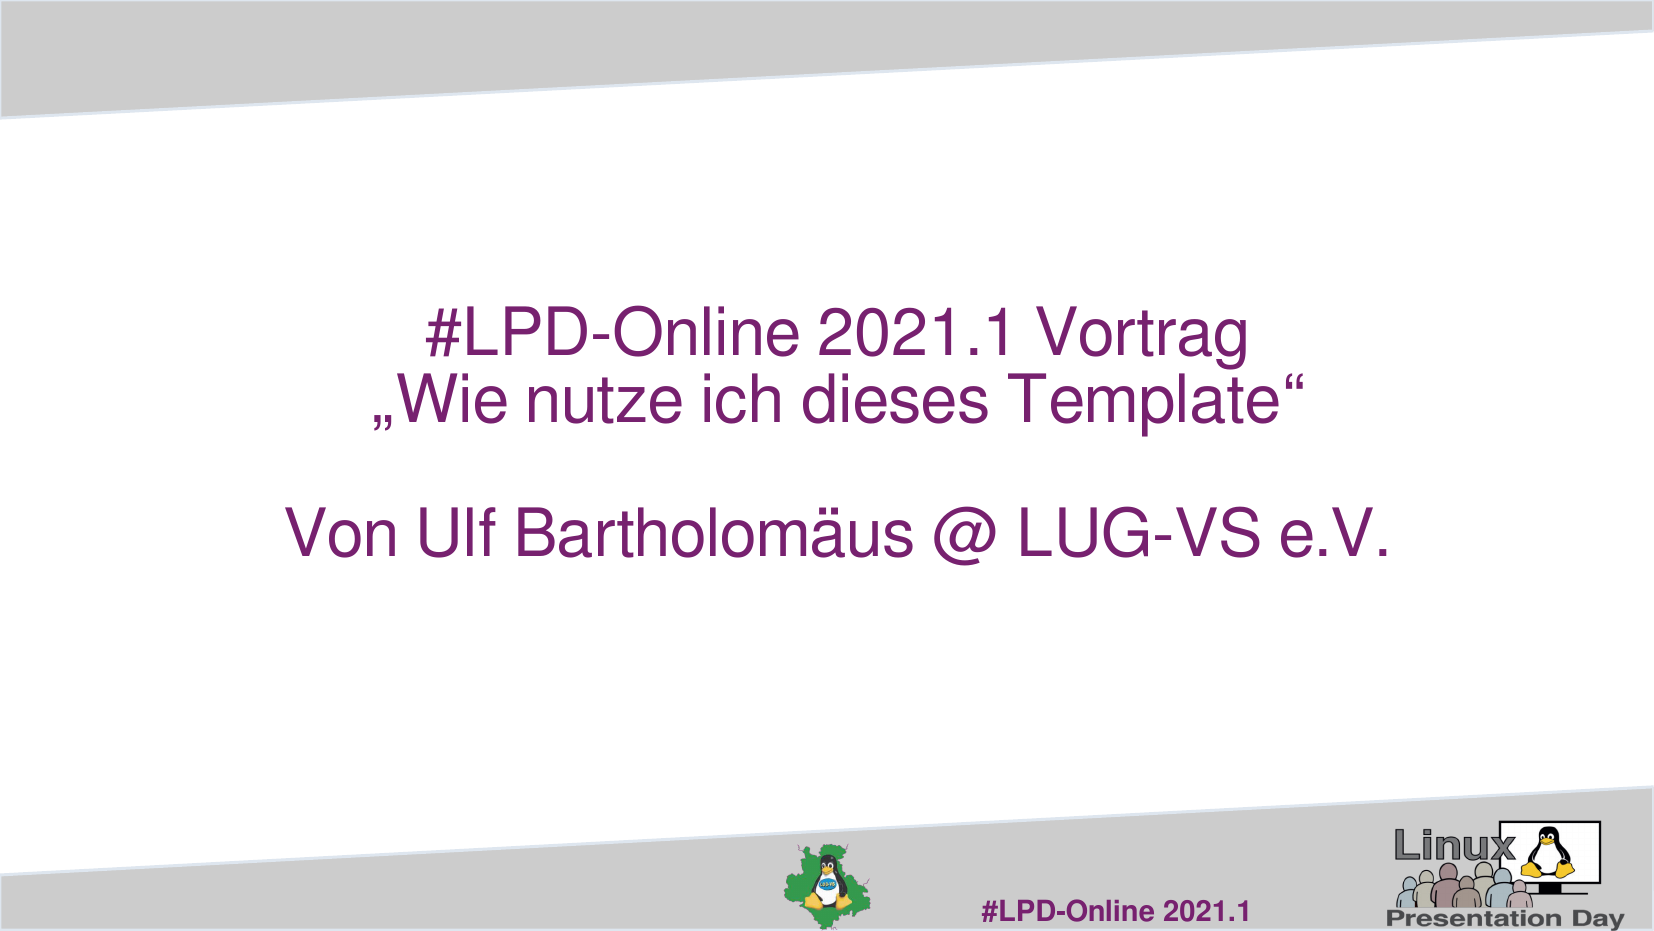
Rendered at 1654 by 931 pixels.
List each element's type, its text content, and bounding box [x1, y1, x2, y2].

subtitle #LPD-Online 2021.1 Vortrag „Wie nutze ich dieses Template“ Von Ulf Bartholomäus @ LUG-VS e.V. [248, 230, 1430, 642]
picture [1387, 820, 1625, 931]
picture [781, 841, 873, 931]
